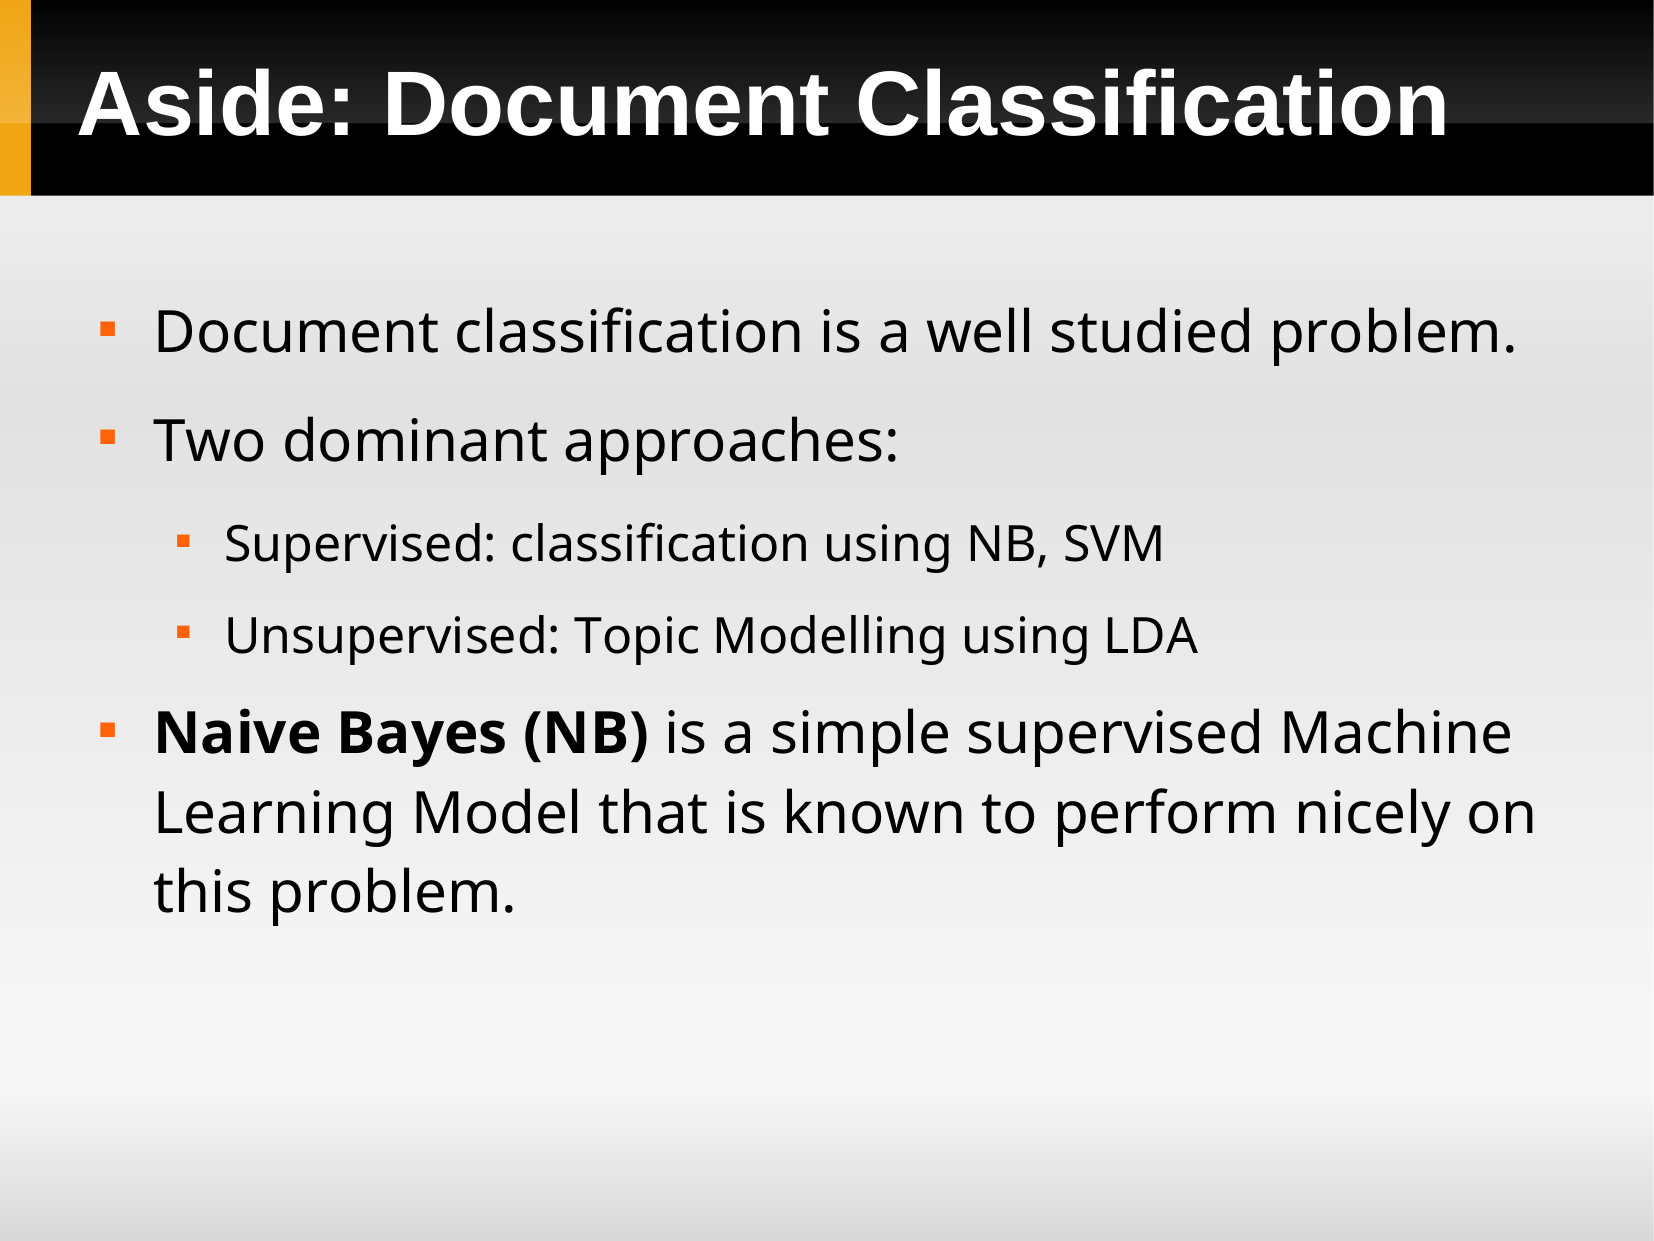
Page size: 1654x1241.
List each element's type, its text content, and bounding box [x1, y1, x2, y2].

list Document classification is a well studied problem. Two dominant approaches: Supervised: classification using NB, SVM Unsupervised: Topic Modelling using LDA Naive Bayes (NB) is a simple supervised Machine Learning Model that is known to perform nicely on this problem. [82, 290, 1571, 1094]
picture [0, 0, 1654, 1241]
title Aside: Document Classification [76, 0, 1565, 208]
